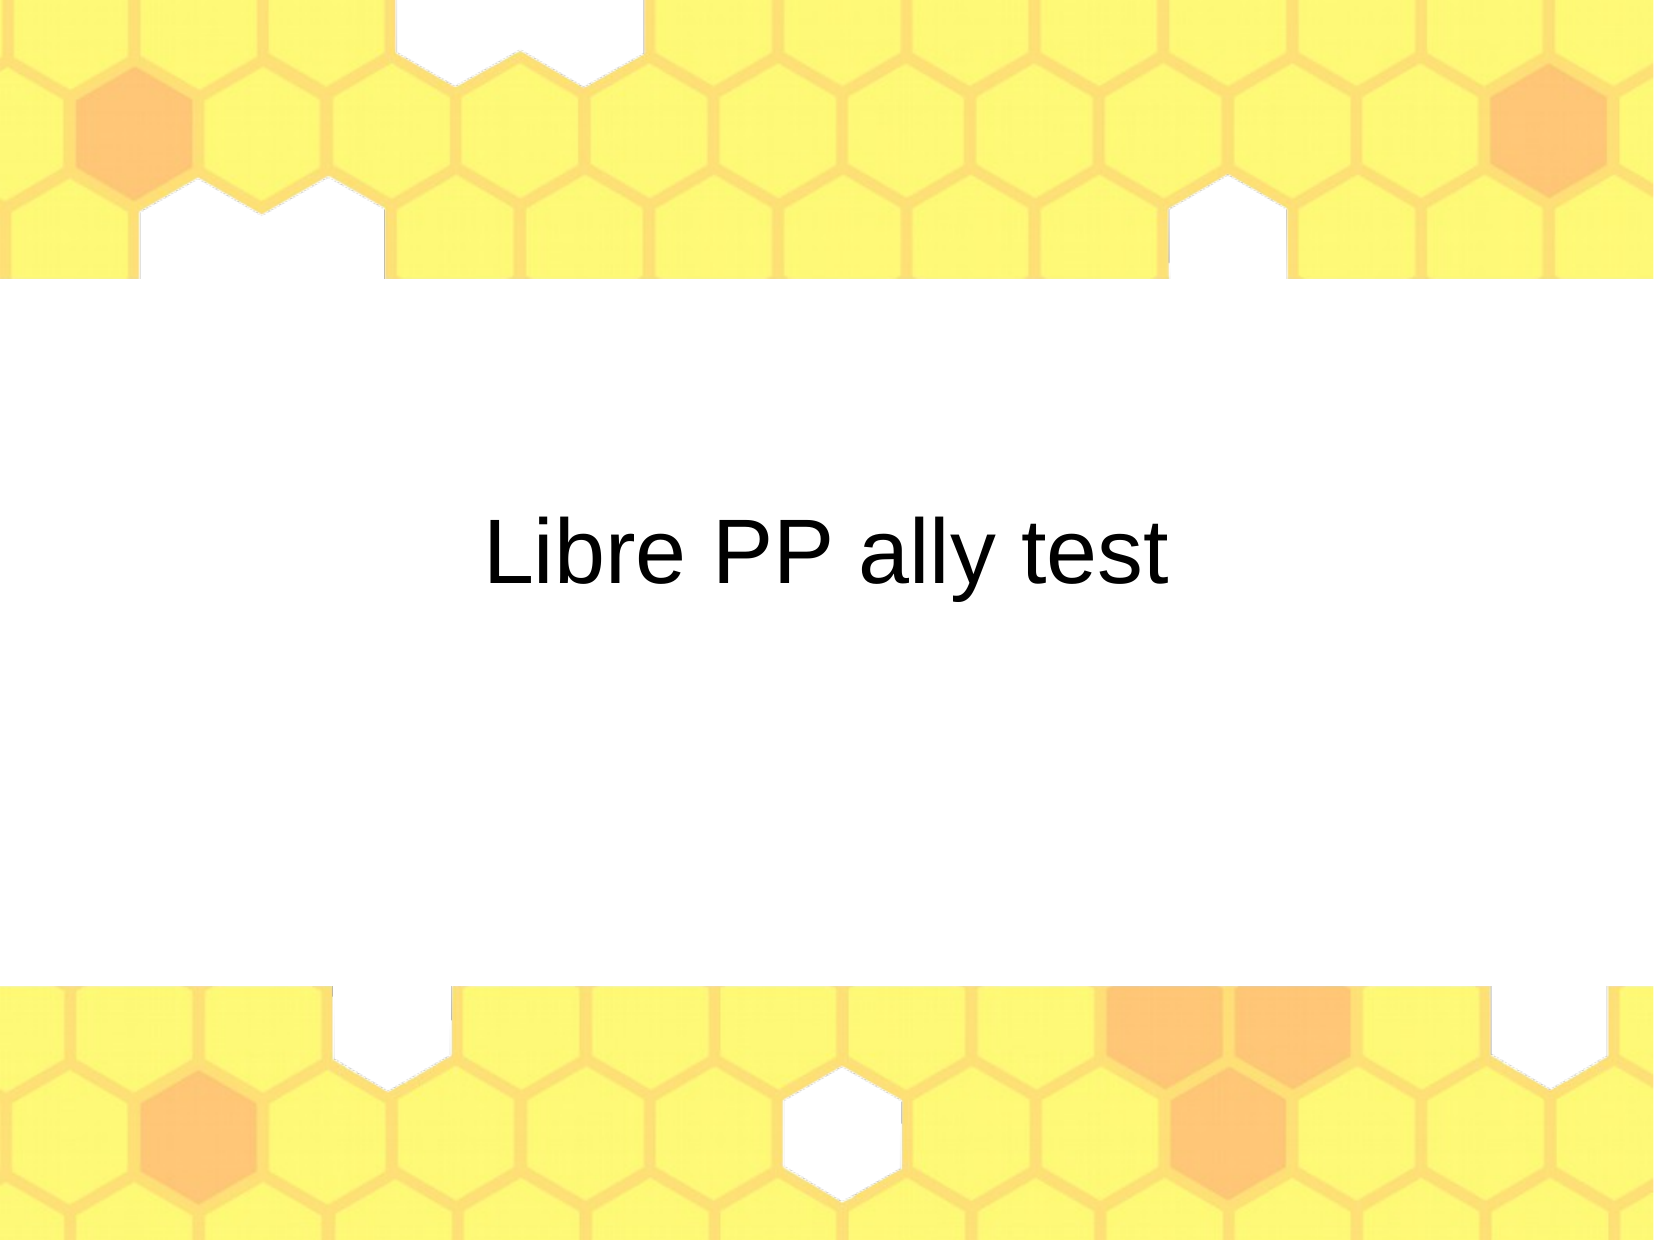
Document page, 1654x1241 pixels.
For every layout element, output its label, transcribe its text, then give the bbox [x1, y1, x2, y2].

picture [0, 986, 1654, 1240]
picture [0, 0, 1654, 279]
title Libre PP ally test [82, 418, 1571, 686]
